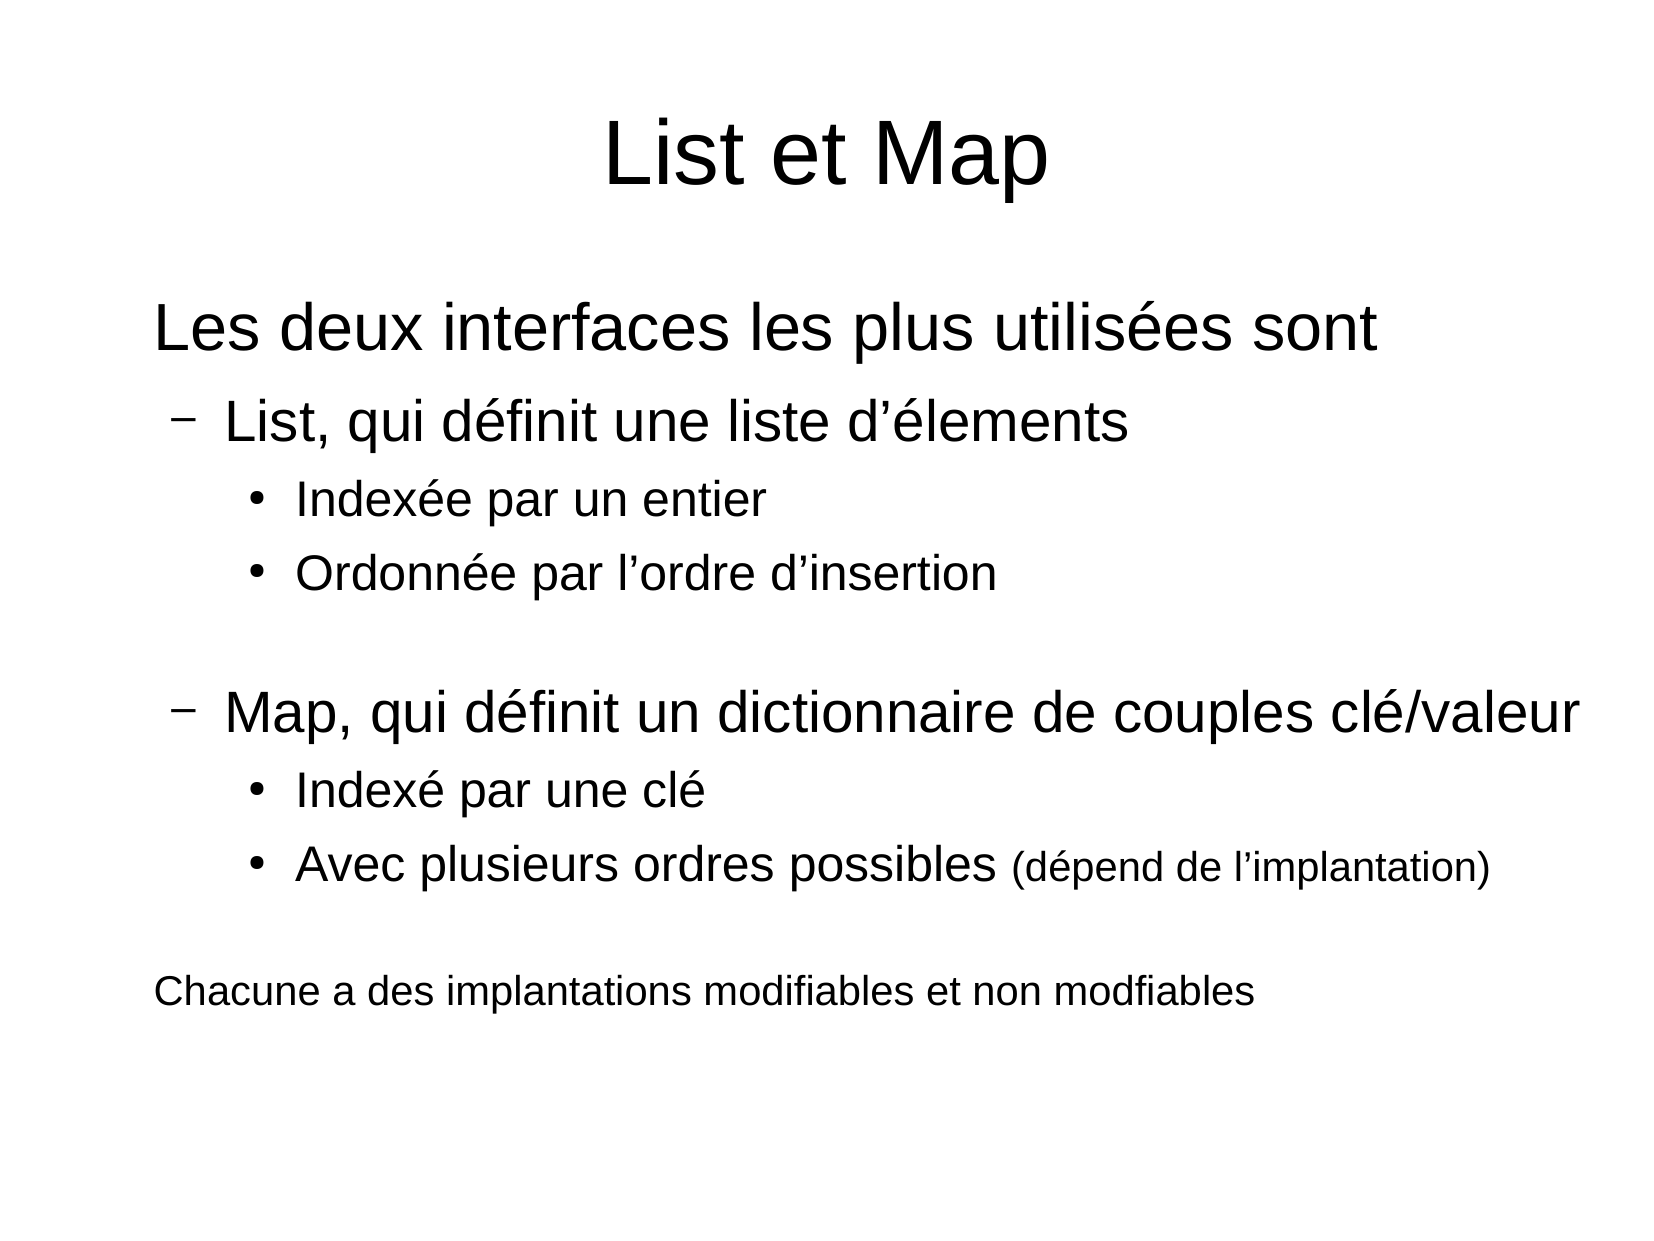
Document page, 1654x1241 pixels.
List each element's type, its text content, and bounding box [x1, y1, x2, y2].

title List et Map [82, 49, 1571, 257]
list Les deux interfaces les plus utilisées sont List, qui définit une liste d’élements Indexée par un entier Ordonnée par l’ordre d’insertion Map, qui définit un dictionnaire de couples clé/valeur Indexé par une clé Avec plusieurs ordres possibles (dépend de l’implantation) Chacune a des implantations modifiables et non modfiables [82, 290, 1606, 1156]
